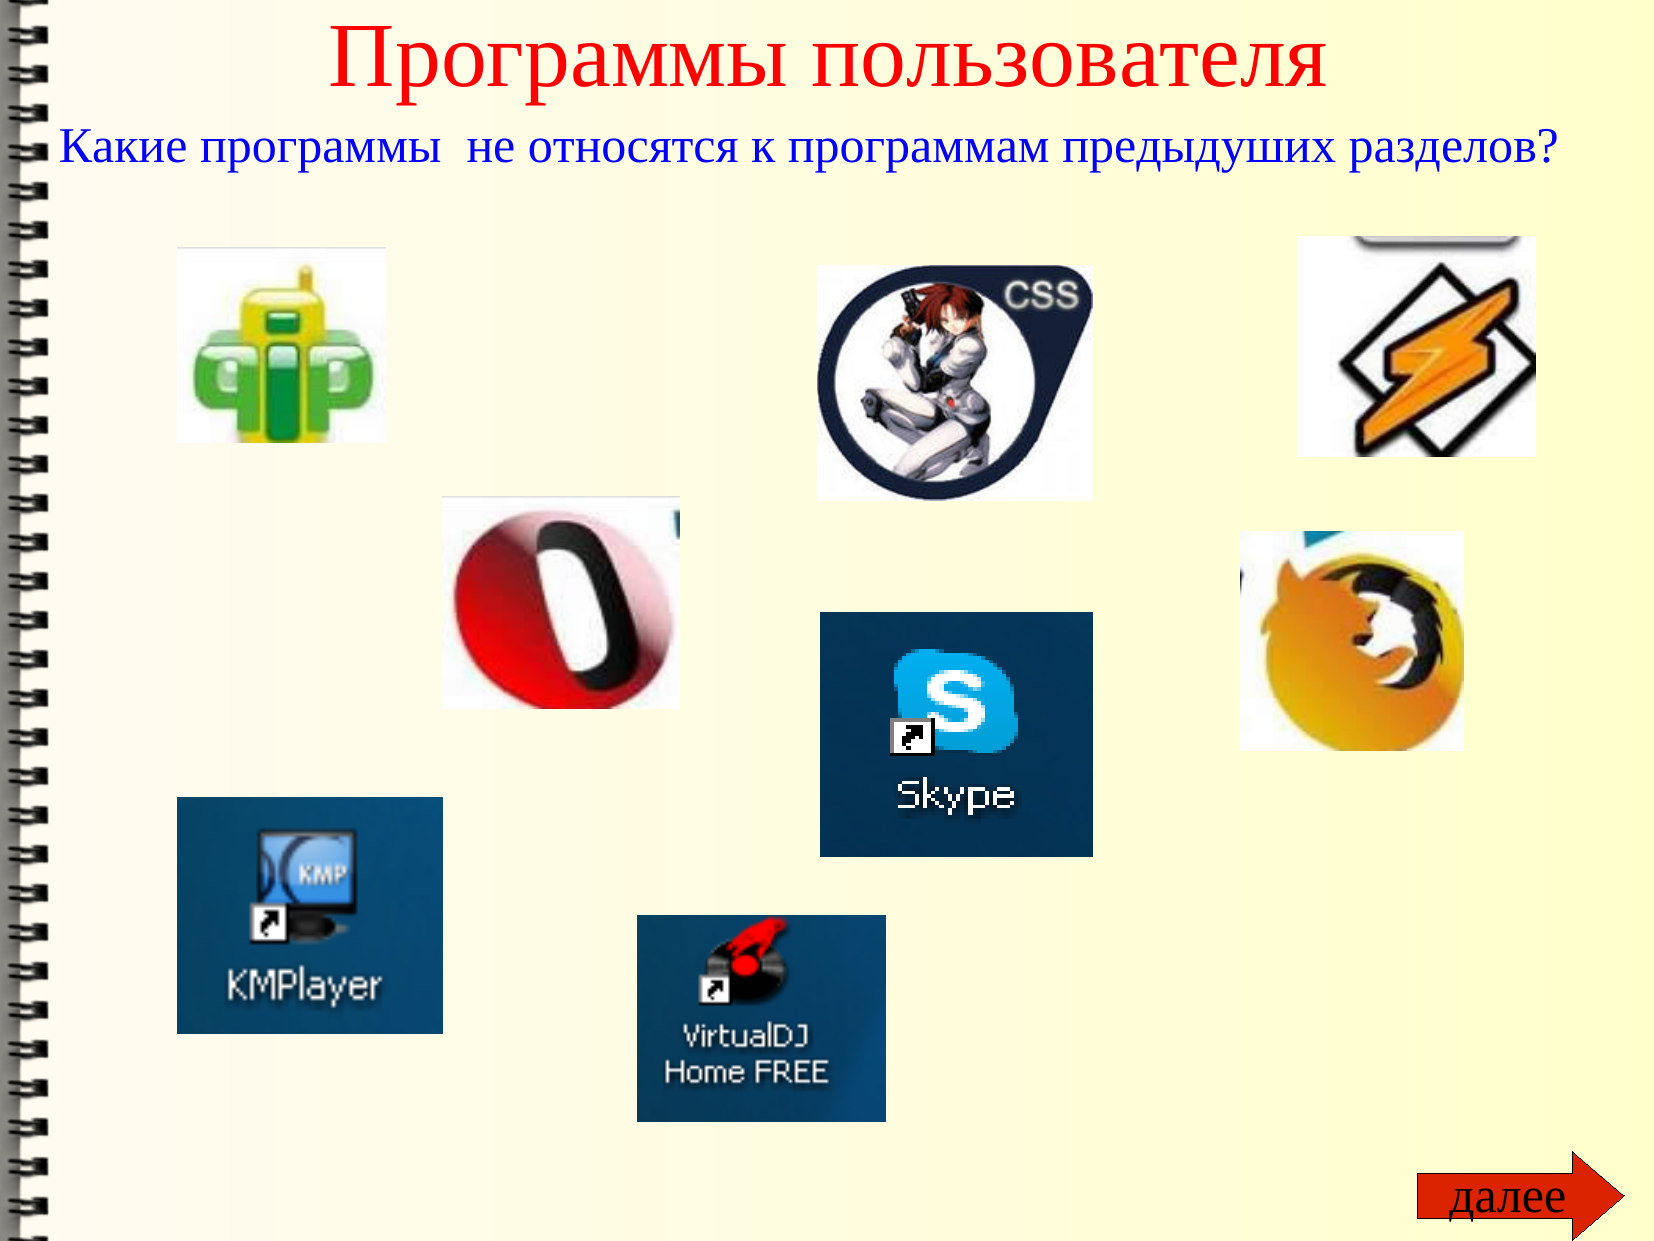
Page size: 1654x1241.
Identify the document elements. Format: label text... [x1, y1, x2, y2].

text_box [797, 236, 1093, 532]
text_box Какие программы не относятся к программам предыдуших разделов? [59, 118, 1625, 207]
picture [0, 0, 1572, 1241]
text_box далее [1417, 1151, 1625, 1241]
text_box [177, 295, 384, 502]
text_box далее [1455, 1191, 1466, 1210]
text_box [442, 501, 680, 739]
title Программы пользователя [123, 5, 1536, 107]
text_box далее [1452, 1212, 1471, 1219]
text_box [1299, 236, 1536, 473]
text_box [177, 797, 443, 1034]
text_box [1240, 531, 1477, 768]
text_box [797, 590, 1093, 857]
picture [177, 247, 386, 443]
picture [442, 496, 680, 501]
text_box [620, 915, 886, 1123]
